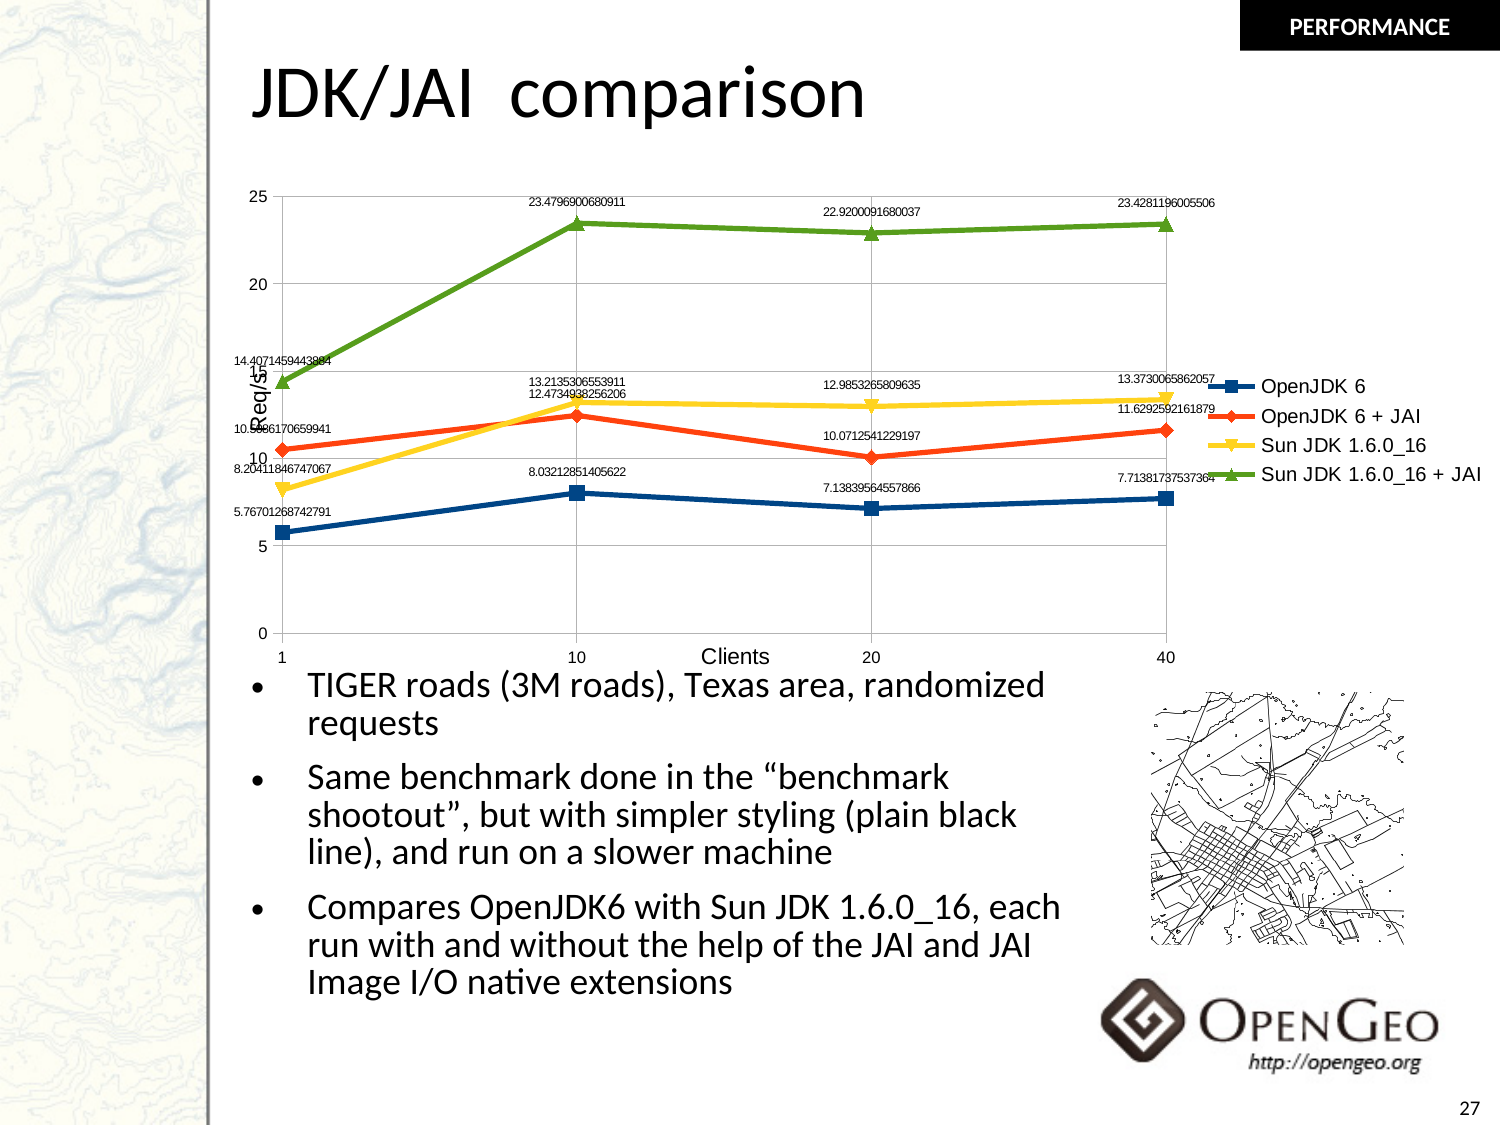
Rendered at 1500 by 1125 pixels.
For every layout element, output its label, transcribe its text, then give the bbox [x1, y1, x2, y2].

text_box PERFORMANCE [1240, 0, 1500, 51]
picture [0, 0, 1500, 1125]
chart [212, 177, 1493, 683]
list TIGER roads (3M roads), Texas area, randomized requests Same benchmark done in the “benchmark shootout”, but with simpler styling (plain black line), and run on a slower machine Compares OpenJDK6 with Sun JDK 1.6.0_16, each run with and without the help of the JAI and JAI Image I/O native extensions [236, 661, 1093, 1021]
title JDK/JAI comparison [236, 13, 1426, 177]
